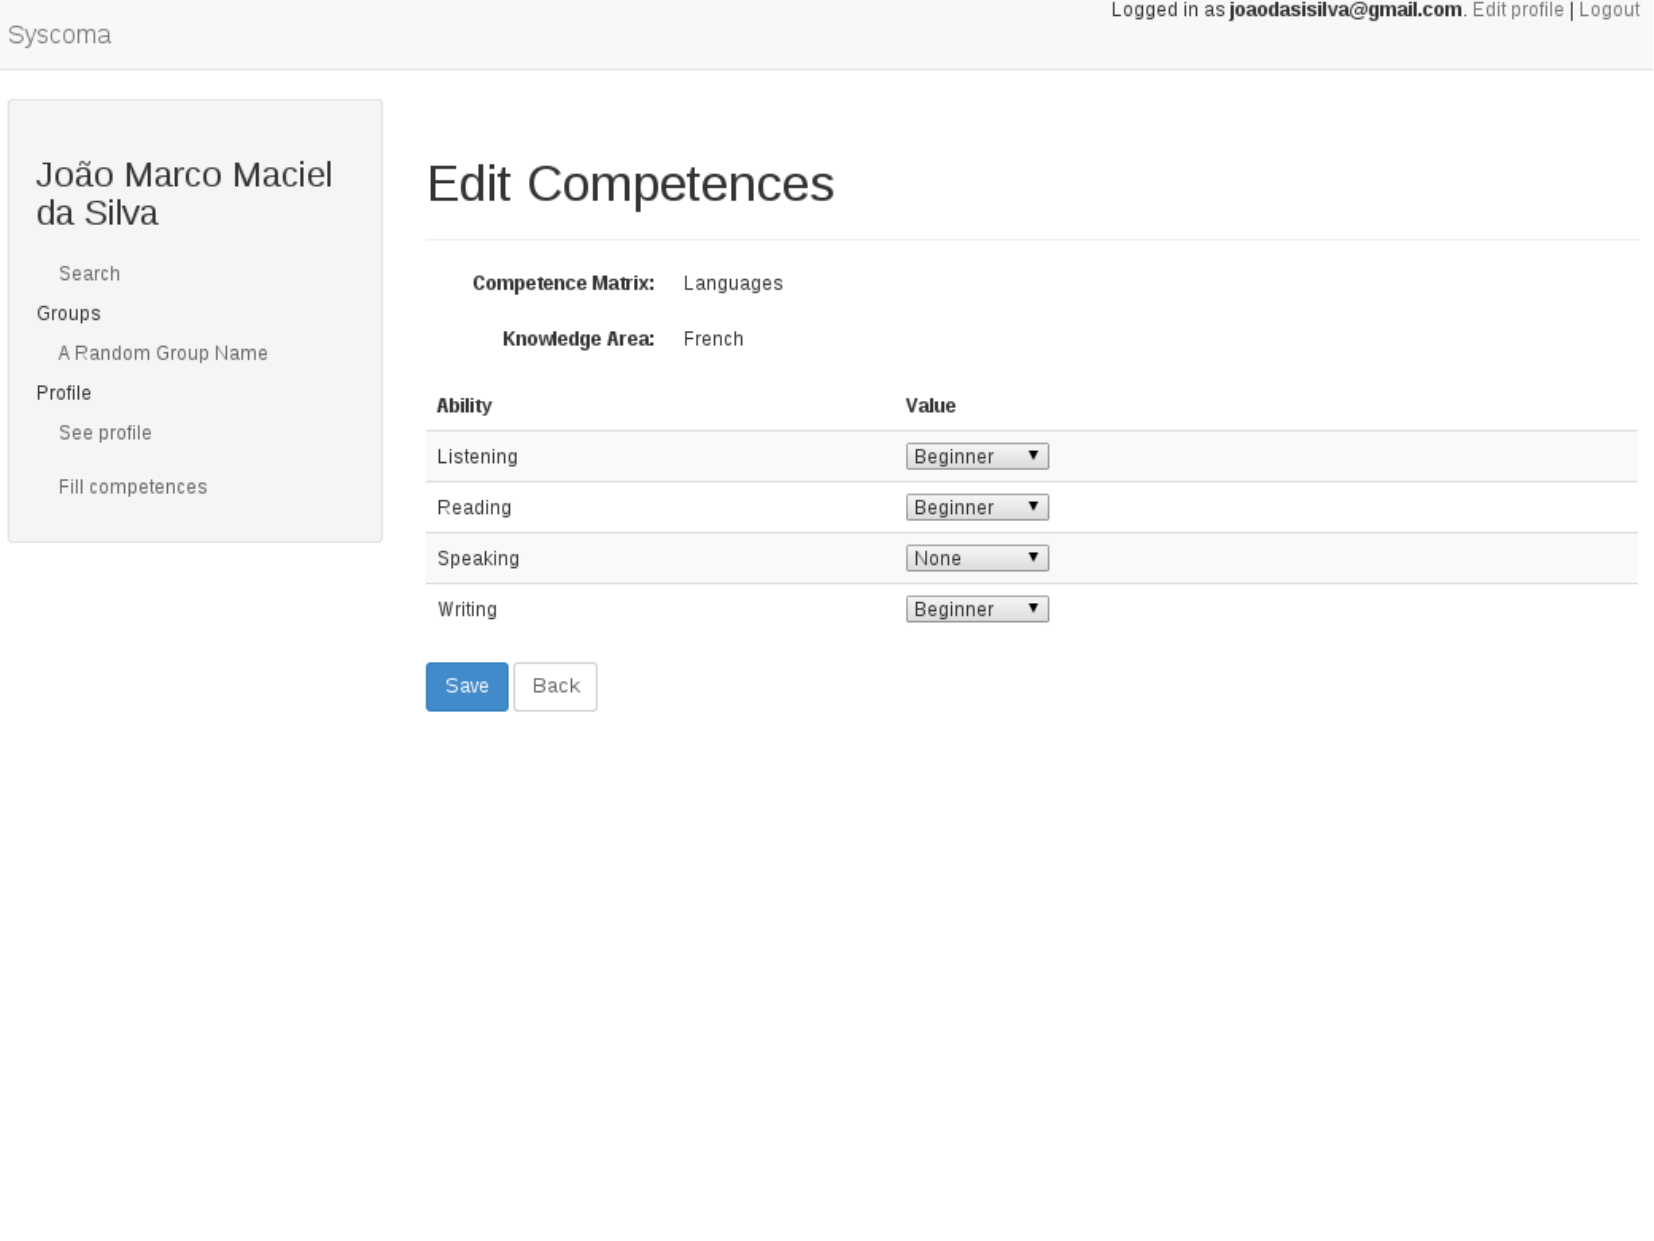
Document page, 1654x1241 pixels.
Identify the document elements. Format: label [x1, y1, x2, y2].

picture [0, 0, 1654, 731]
